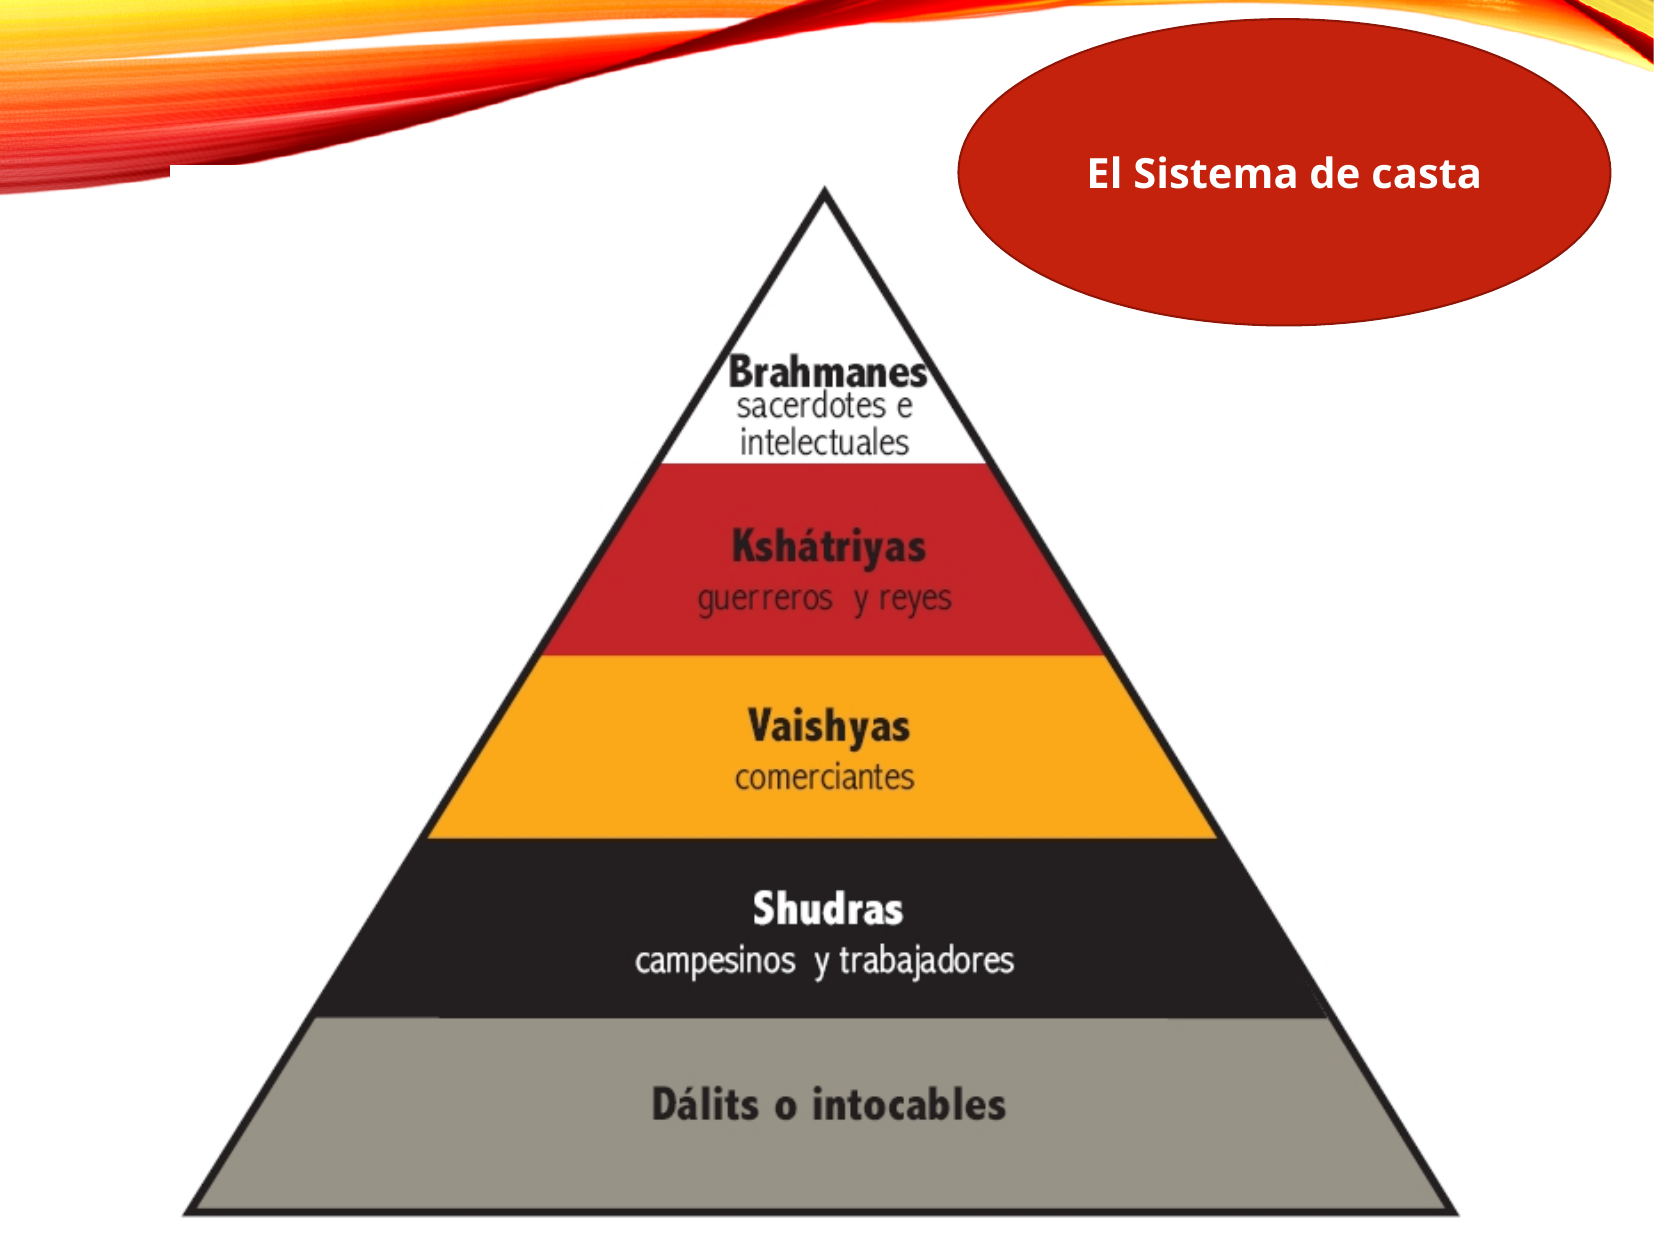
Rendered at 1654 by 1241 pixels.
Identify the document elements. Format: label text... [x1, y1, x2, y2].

text_box El Sistema de casta [958, 19, 1611, 326]
picture [170, 165, 1480, 1241]
